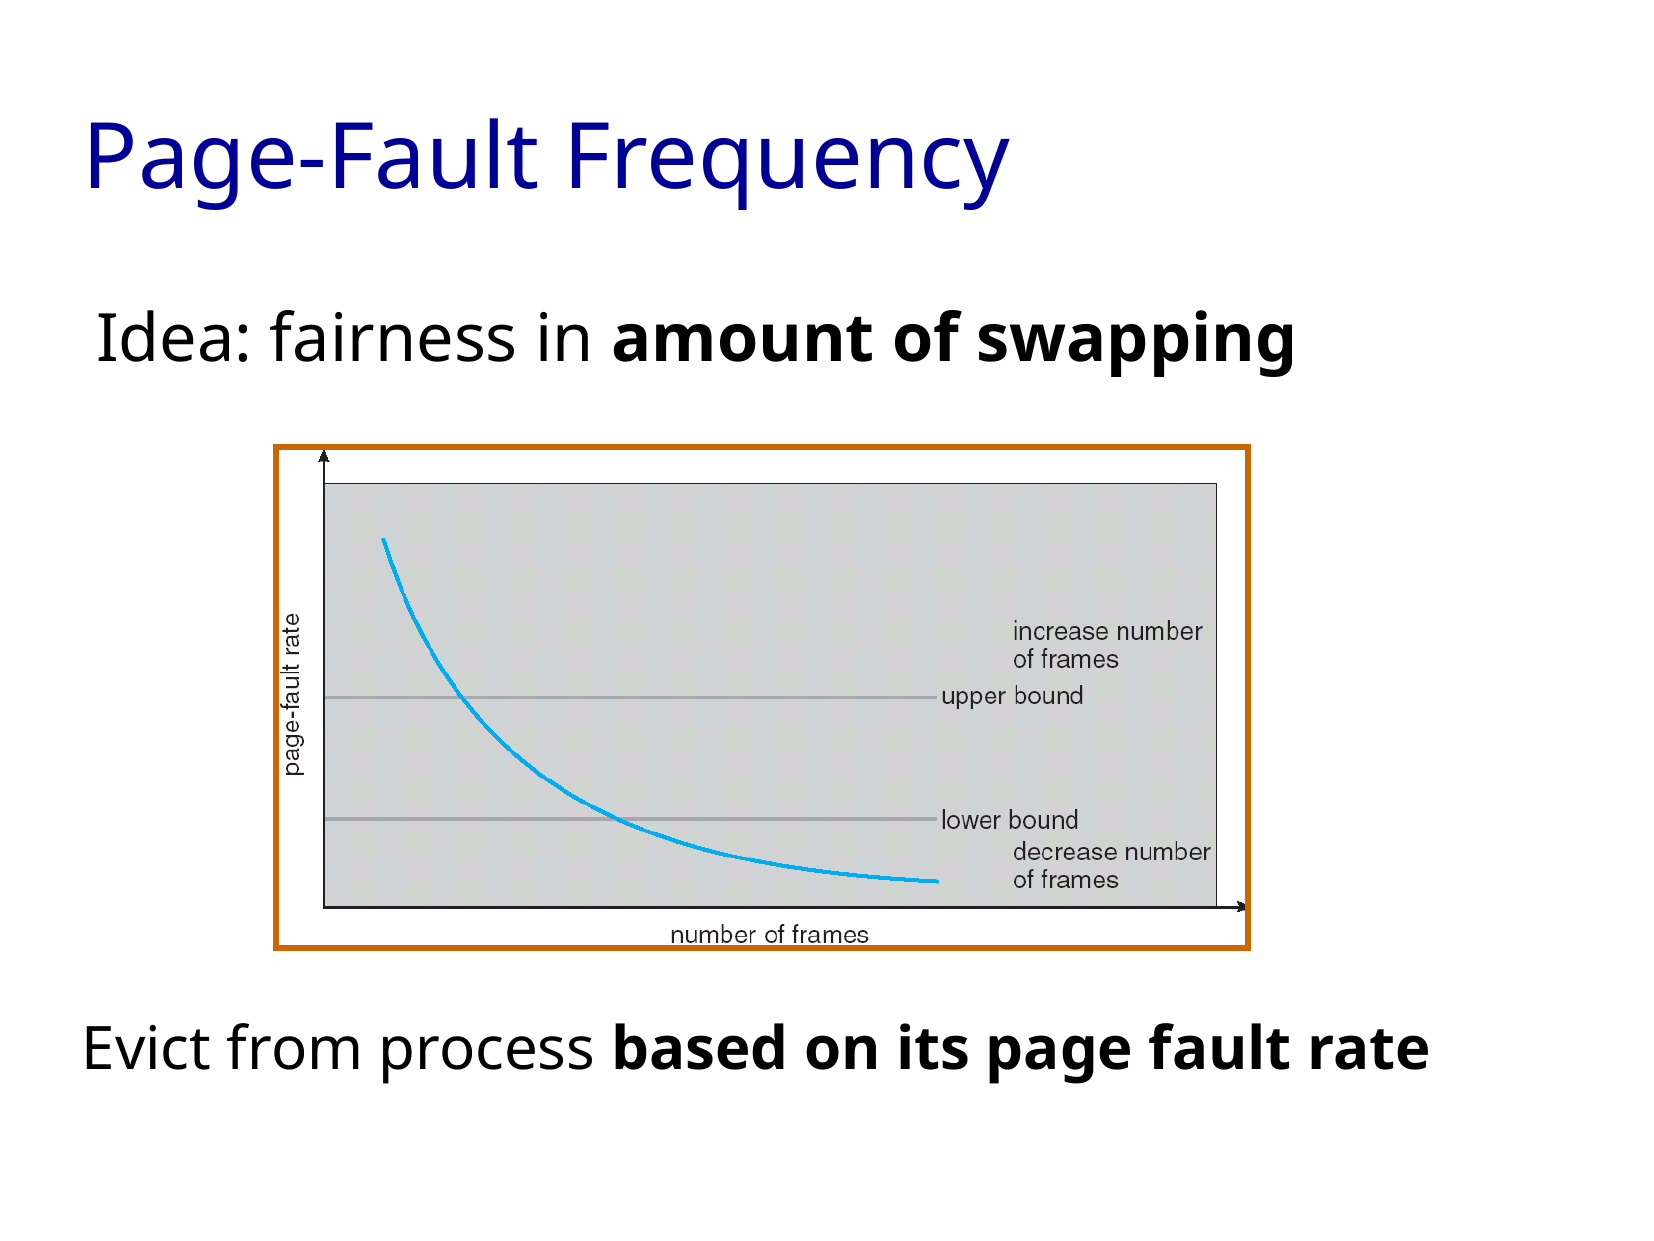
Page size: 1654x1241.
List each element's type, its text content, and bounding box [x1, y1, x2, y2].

list Idea: fairness in amount of swapping [60, 290, 1571, 391]
picture [279, 450, 1246, 946]
list Evict from process based on its page fault rate [49, 1005, 1561, 1105]
title Page-Fault Frequency [82, 49, 1571, 257]
